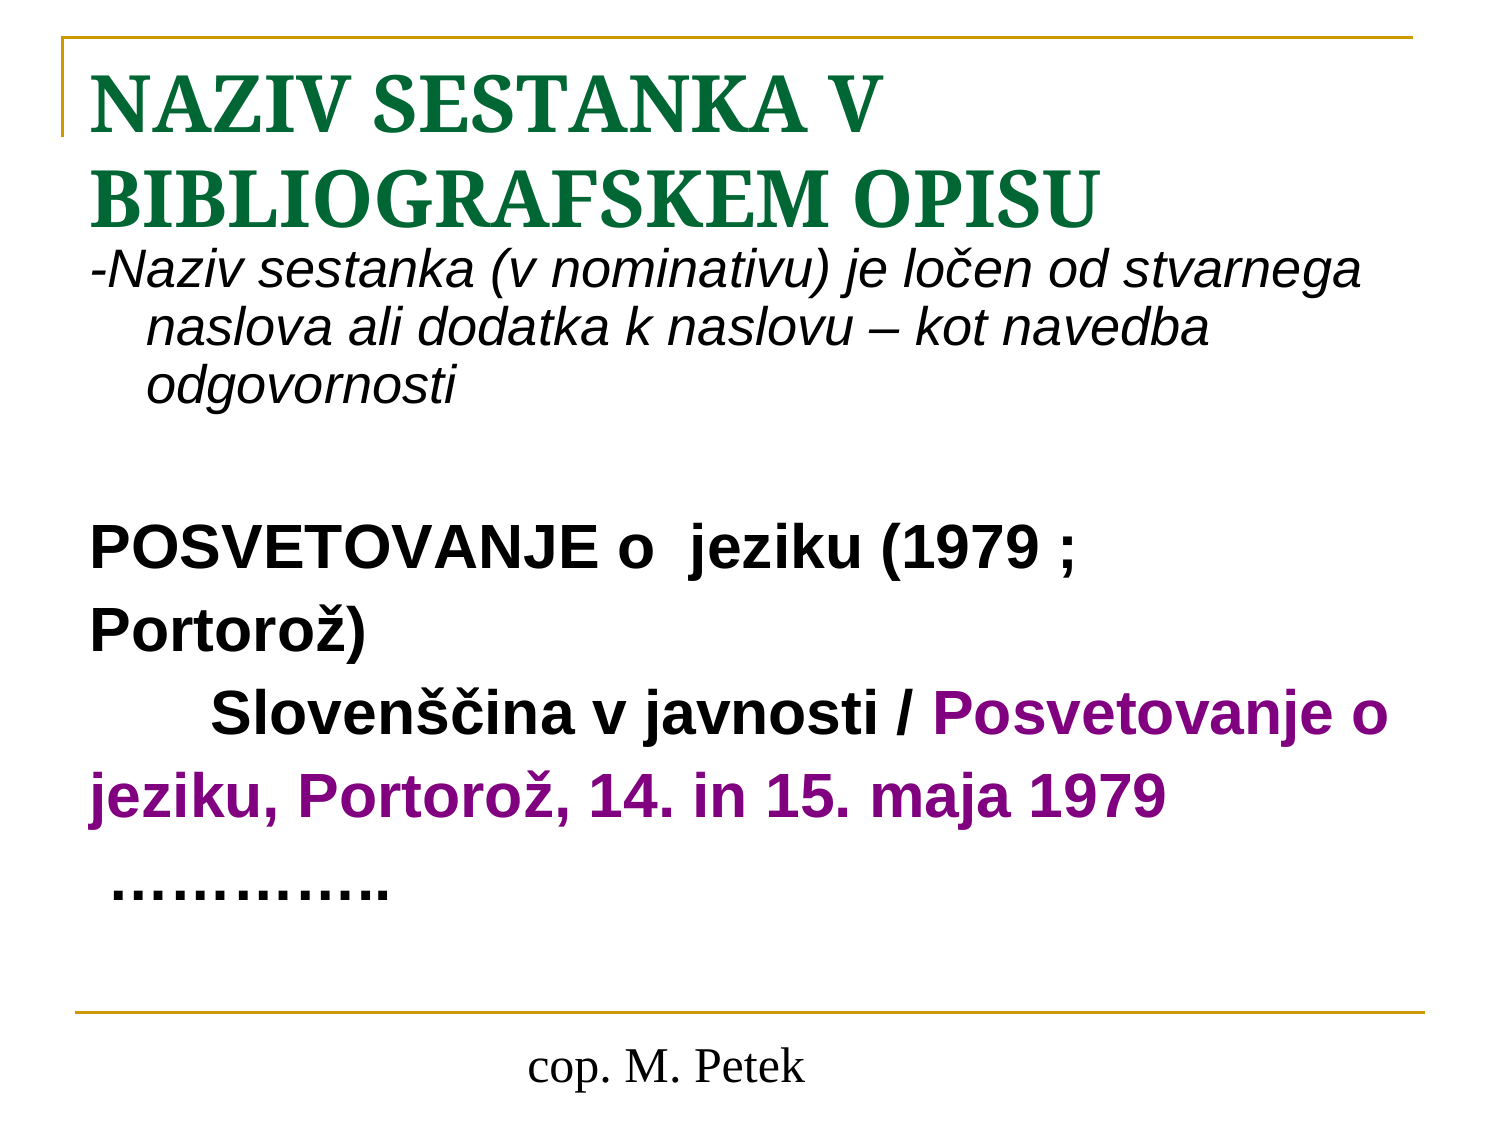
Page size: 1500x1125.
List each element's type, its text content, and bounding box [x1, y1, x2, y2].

title NAZIV SESTANKA V BIBLIOGRAFSKEM OPISU [75, 45, 1426, 232]
list -Naziv sestanka (v nominativu) je ločen od stvarnega naslova ali dodatka k naslovu – kot navedba odgovornosti POSVETOVANJE o jeziku (1979 ; Portorož) Slovenščina v javnosti / Posvetovanje o jeziku, Portorož, 14. in 15. maja 1979 ………….. [75, 232, 1438, 1035]
